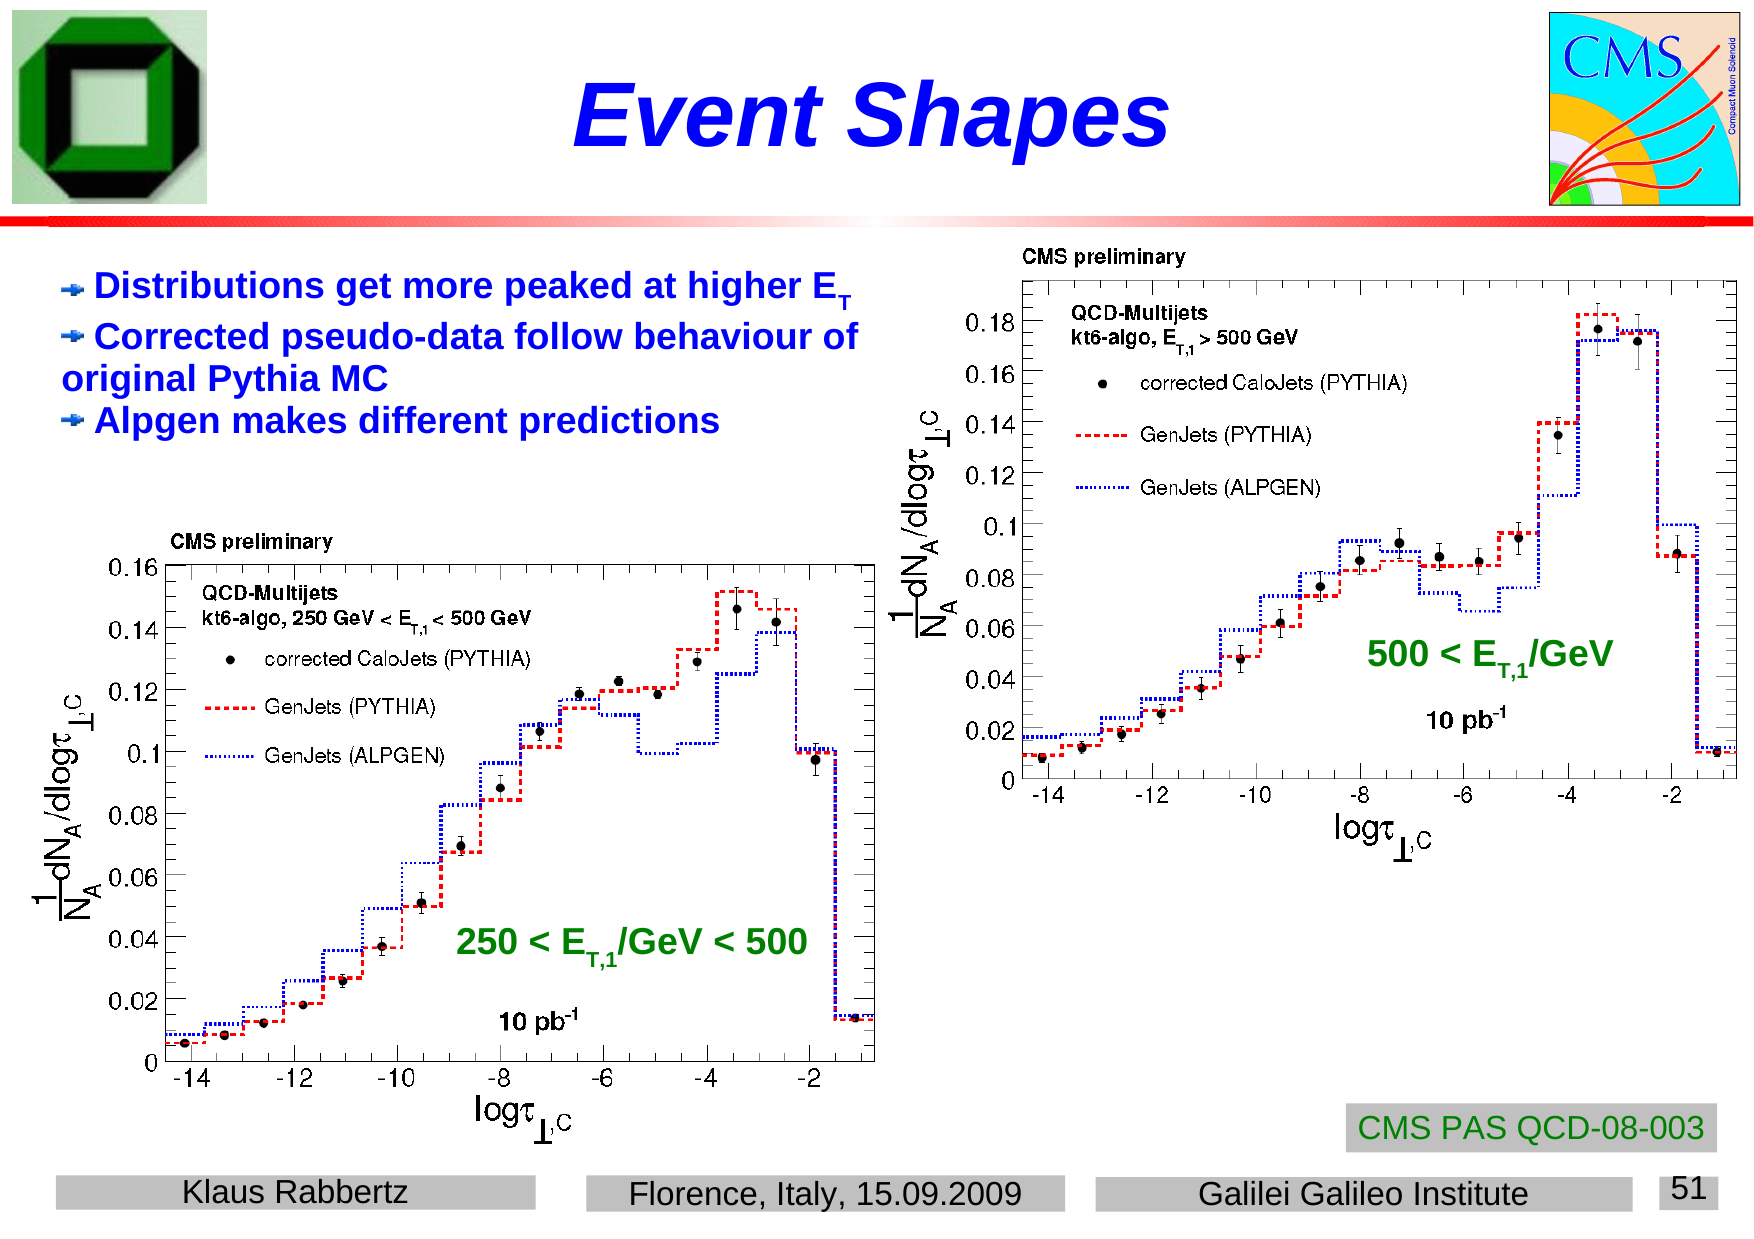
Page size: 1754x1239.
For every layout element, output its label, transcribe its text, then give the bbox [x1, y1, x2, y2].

picture [1548, 11, 1741, 206]
text_box 250 < ET,1/GeV < 500 [444, 915, 820, 979]
text_box CMS PAS QCD-08-003 [1345, 1103, 1718, 1153]
title Event Shapes [220, 16, 1525, 213]
picture [12, 10, 207, 204]
text_box Distributions get more peaked at higher ET Corrected pseudo-data follow behaviour of original Pythia MC Alpgen makes different predictions [49, 258, 887, 496]
picture [19, 242, 1748, 1151]
text_box 500 < ET,1/GeV [1355, 626, 1626, 691]
